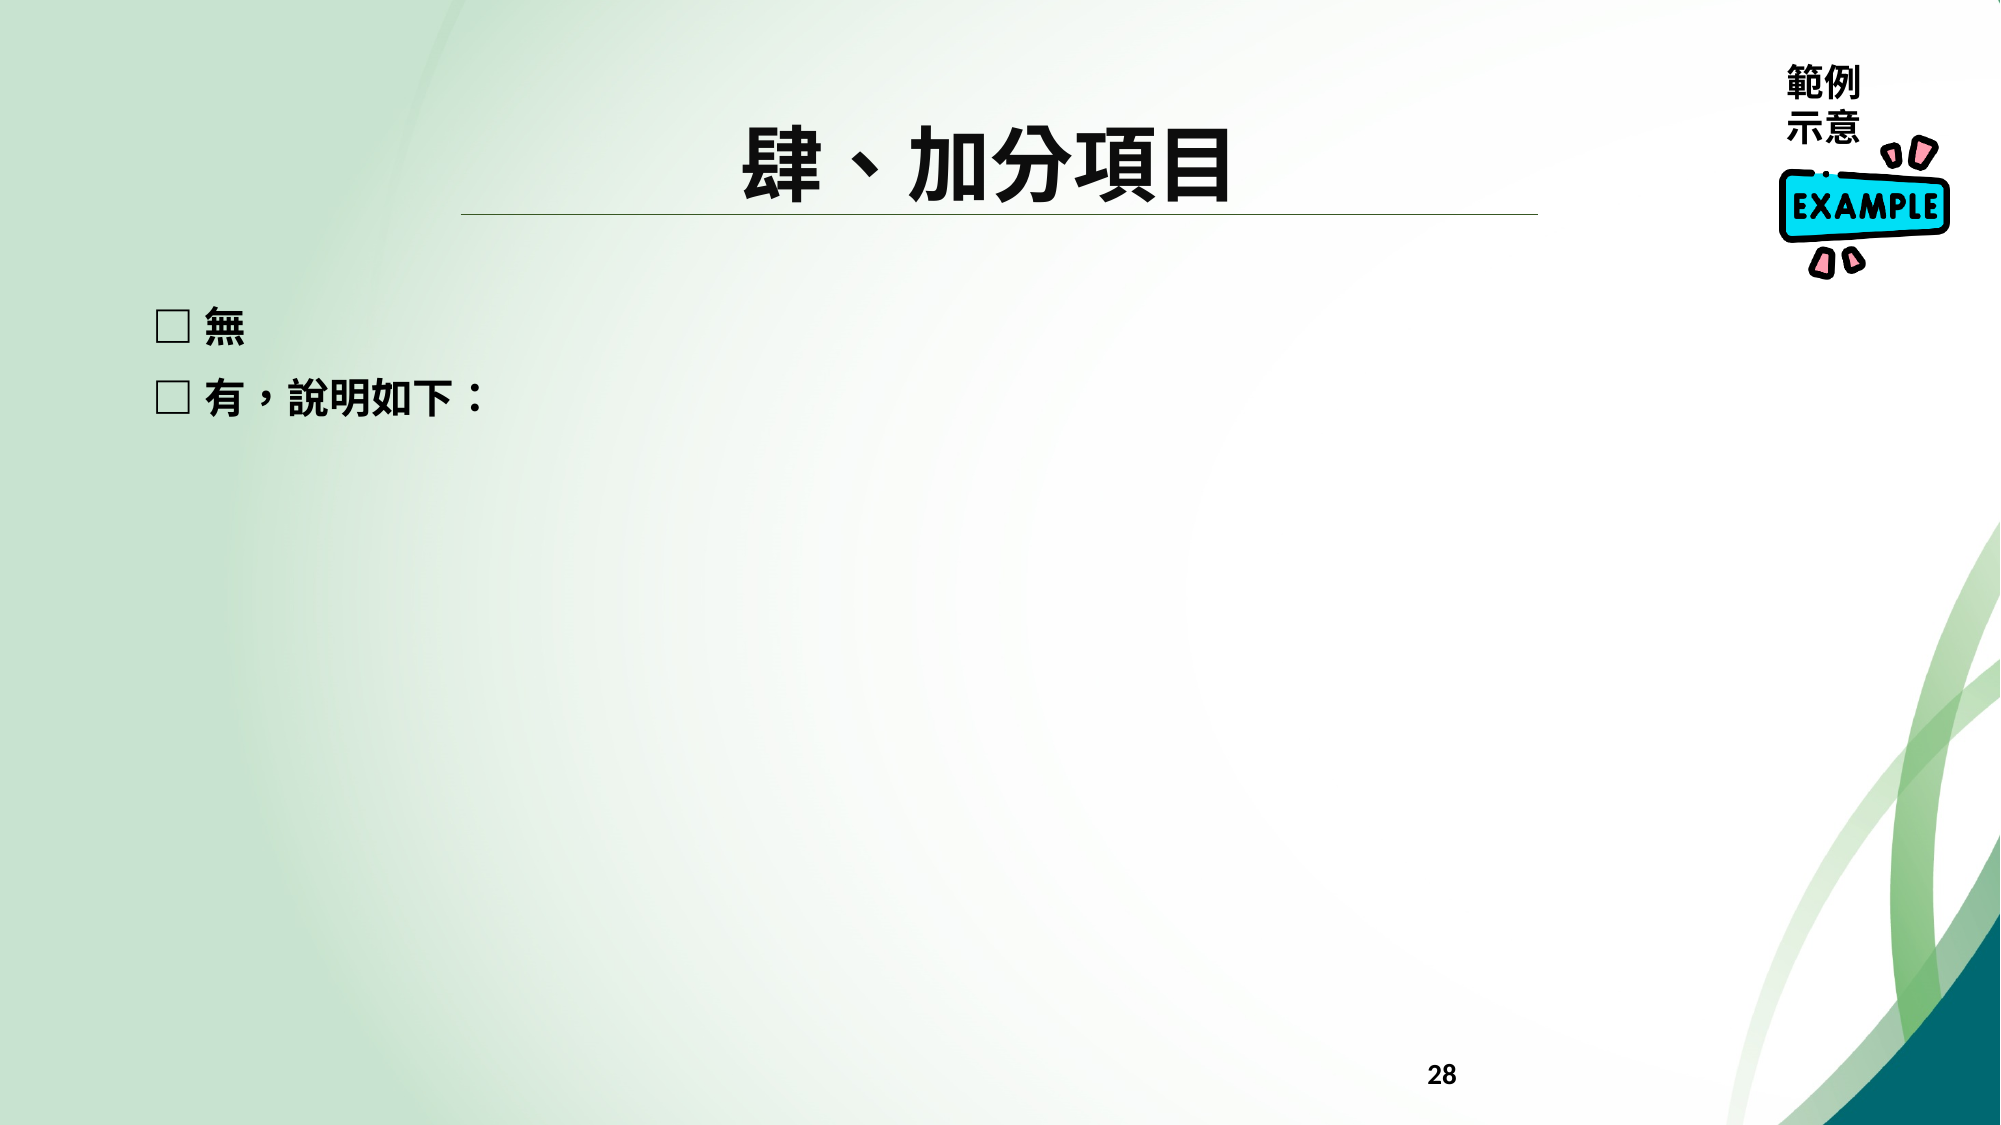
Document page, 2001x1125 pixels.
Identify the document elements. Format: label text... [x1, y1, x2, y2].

list □無 □有，說明如下： [137, 299, 1863, 1014]
text_box 範例 示意 [1771, 51, 1952, 158]
title 肆、加分項目 [137, 59, 1779, 278]
text_box 27 [1412, 1042, 1863, 1103]
picture [1779, 158, 1950, 293]
